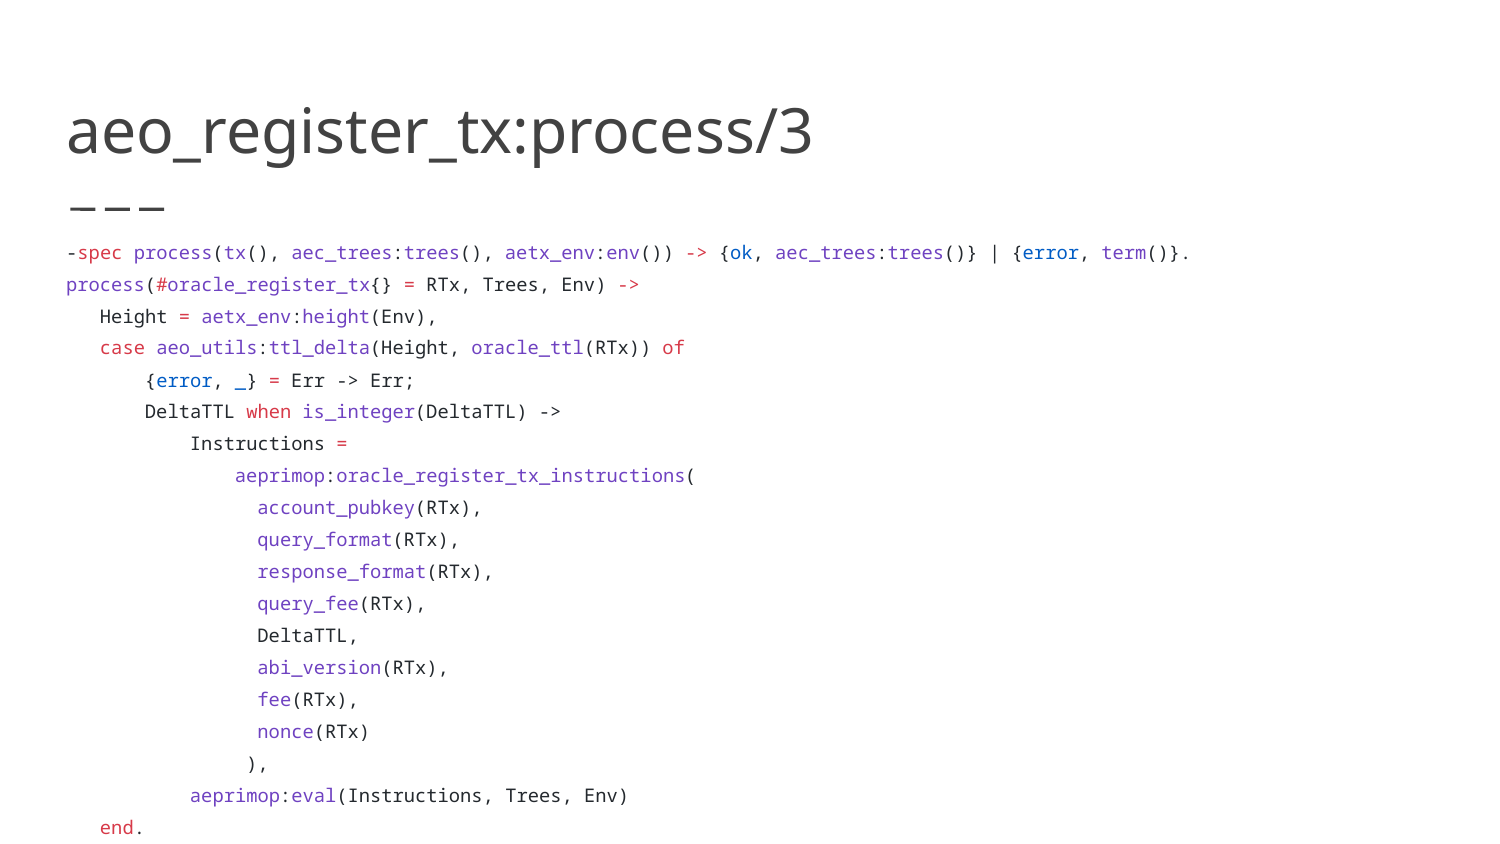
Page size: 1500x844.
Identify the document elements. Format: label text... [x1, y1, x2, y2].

list -spec process(tx(), aec_trees:trees(), aetx_env:env()) -> {ok, aec_trees:trees()} | {error, term()}. process(#oracle_register_tx{} = RTx, Trees, Env) -> Height = aetx_env:height(Env), case aeo_utils:ttl_delta(Height, oracle_ttl(RTx)) of {error, _} = Err -> Err; DeltaTTL when is_integer(DeltaTTL) -> Instructions = aeprimop:oracle_register_tx_instructions( account_pubkey(RTx), query_format(RTx), response_format(RTx), query_fee(RTx), DeltaTTL, abi_version(RTx), fee(RTx), nonce(RTx) ), aeprimop:eval(Instructions, Trees, Env) end. [51, 215, 1449, 725]
title aeo_register_tx:process/3 [51, 61, 1449, 182]
